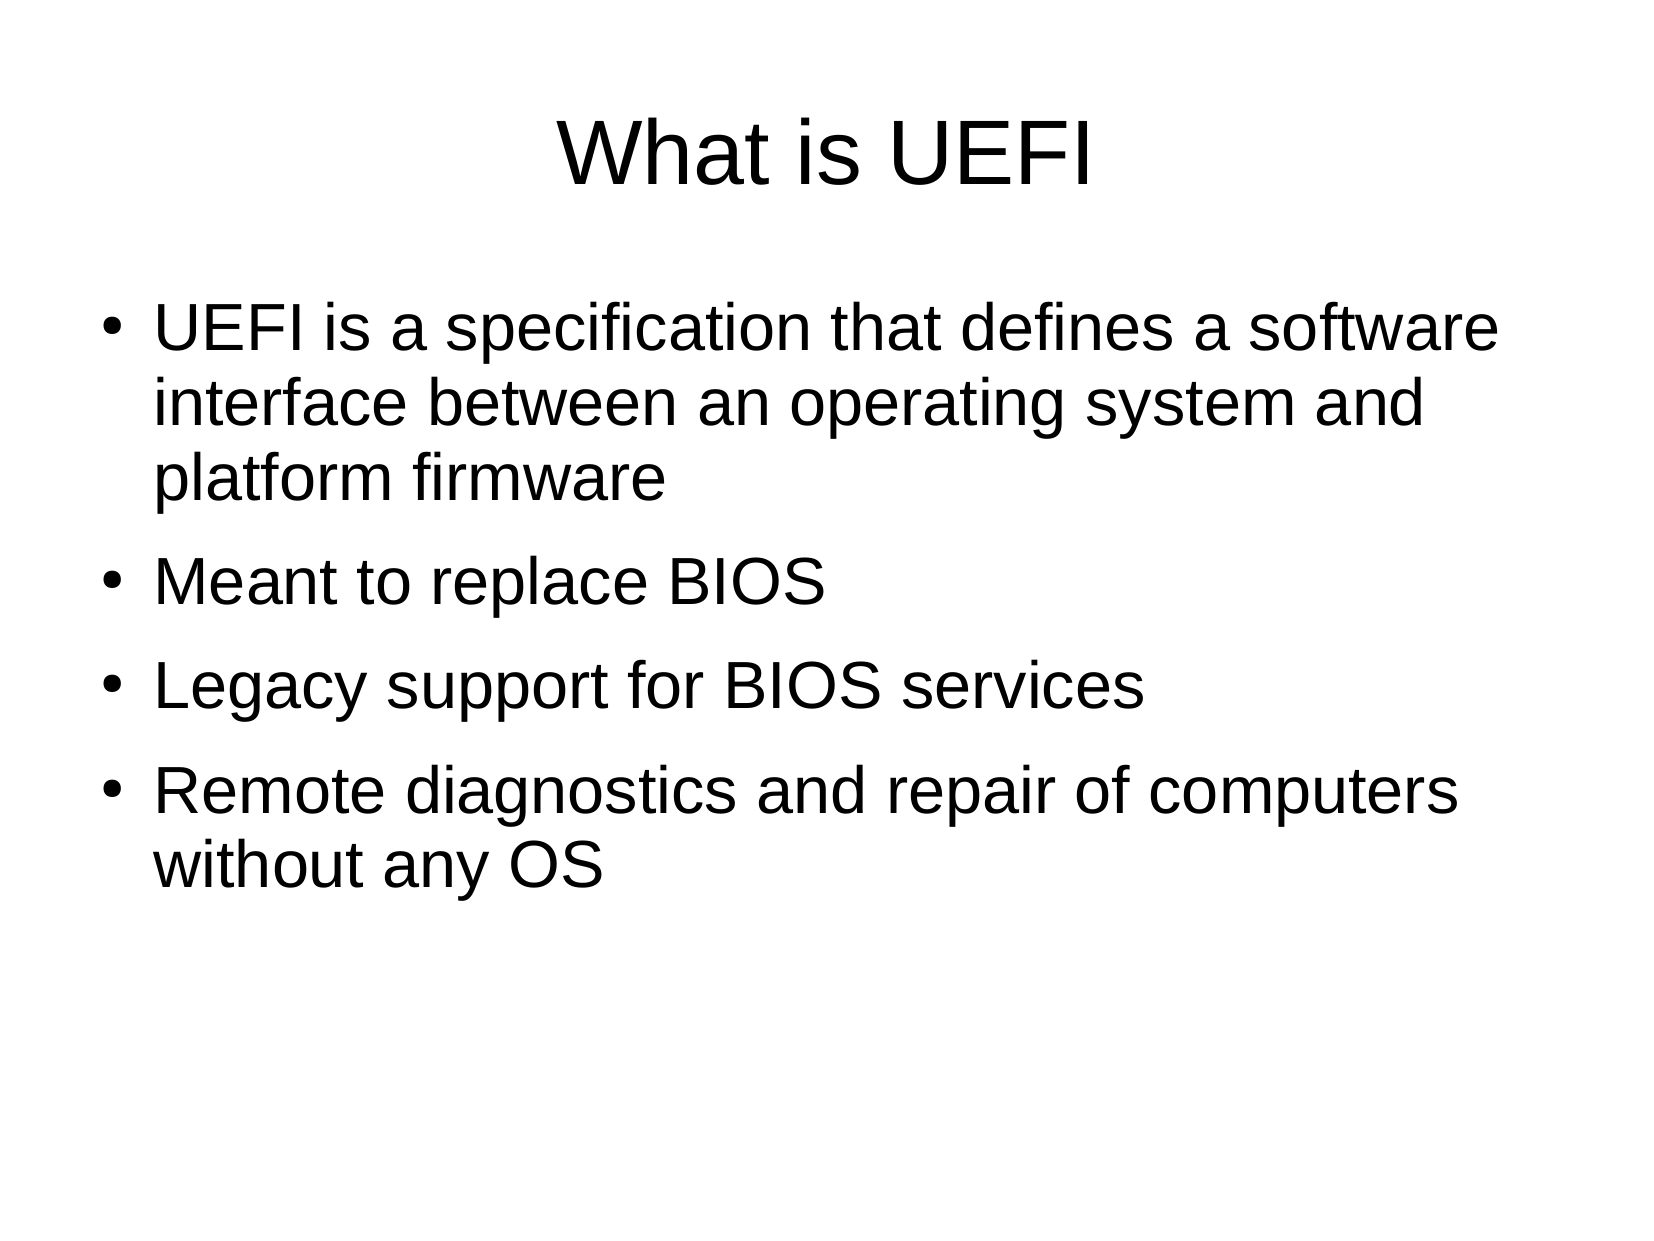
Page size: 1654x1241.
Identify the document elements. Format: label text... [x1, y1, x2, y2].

list UEFI is a specification that defines a software interface between an operating system and platform firmware Meant to replace BIOS Legacy support for BIOS services Remote diagnostics and repair of computers without any OS [82, 290, 1538, 1010]
title What is UEFI [82, 49, 1571, 257]
